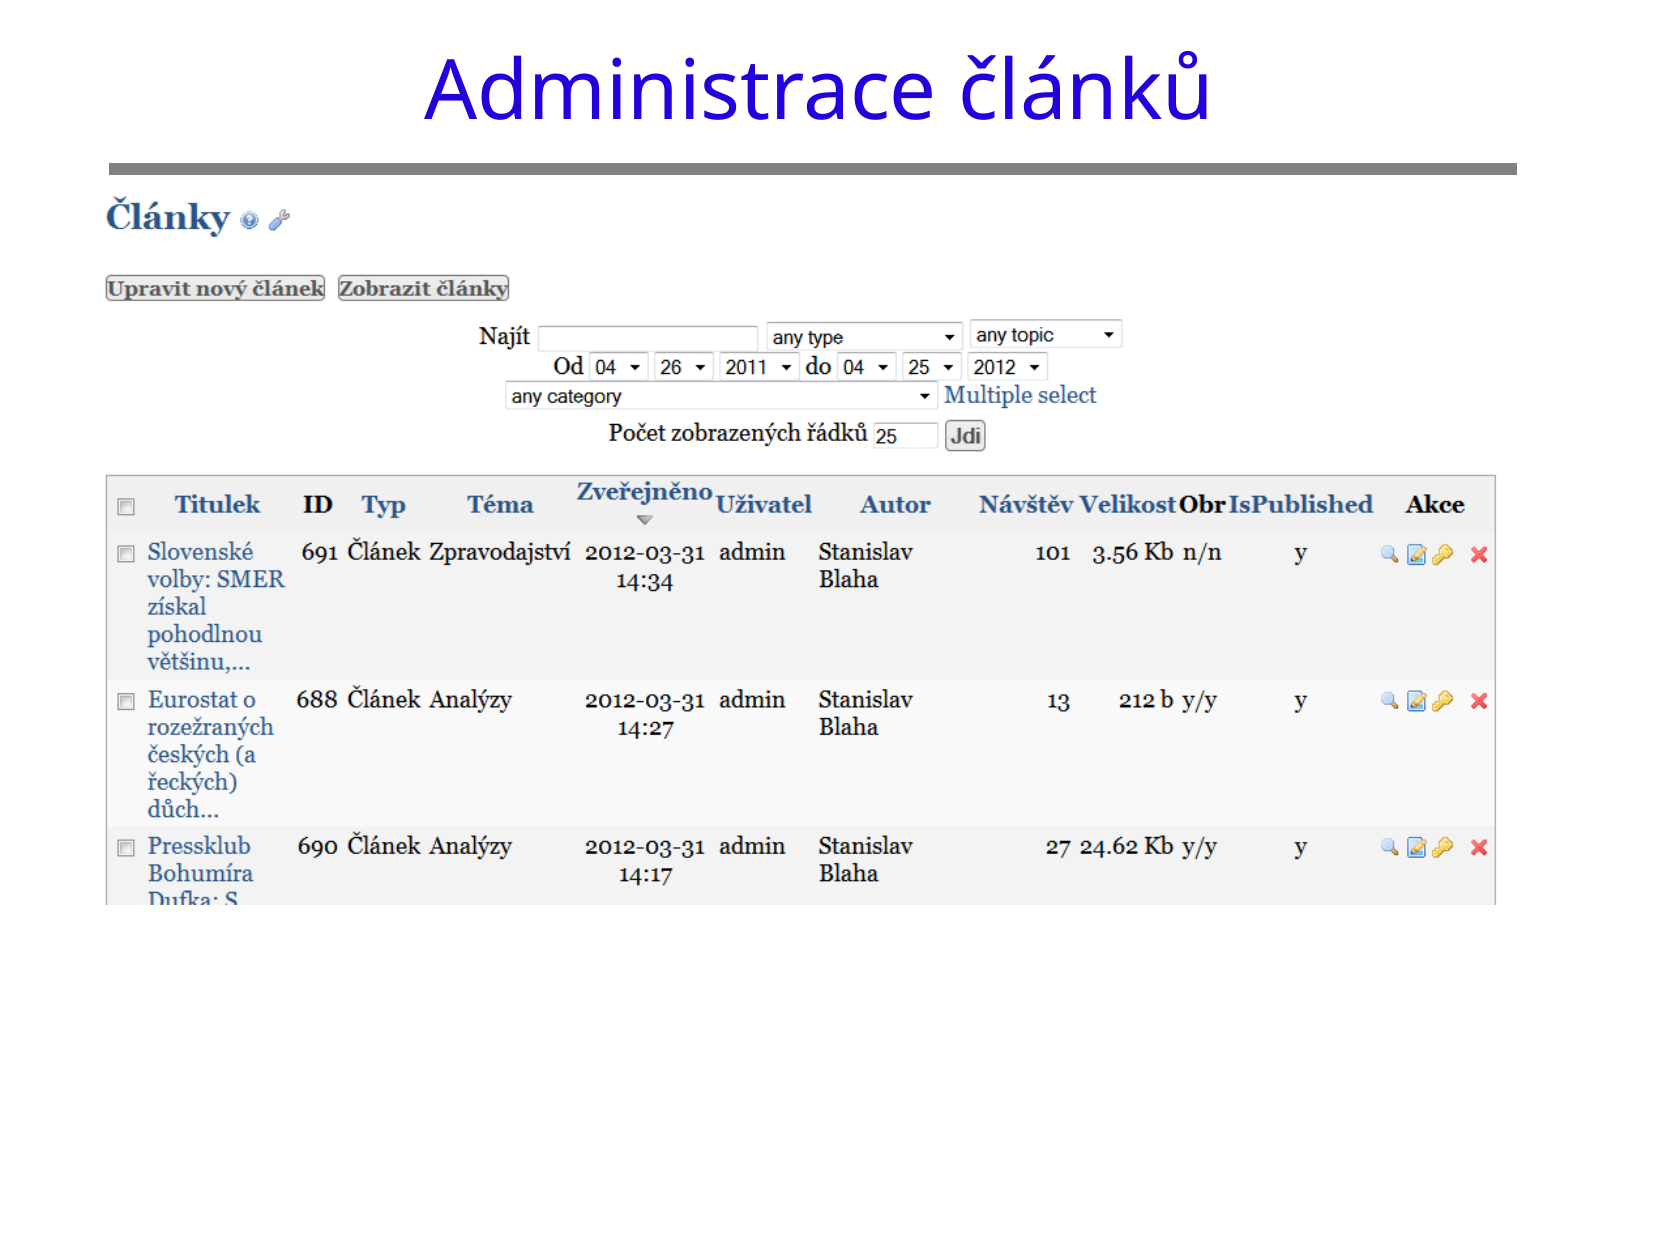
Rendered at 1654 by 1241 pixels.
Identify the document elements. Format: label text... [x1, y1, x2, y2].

title Administrace článků [75, 39, 1564, 135]
picture [85, 190, 1504, 905]
